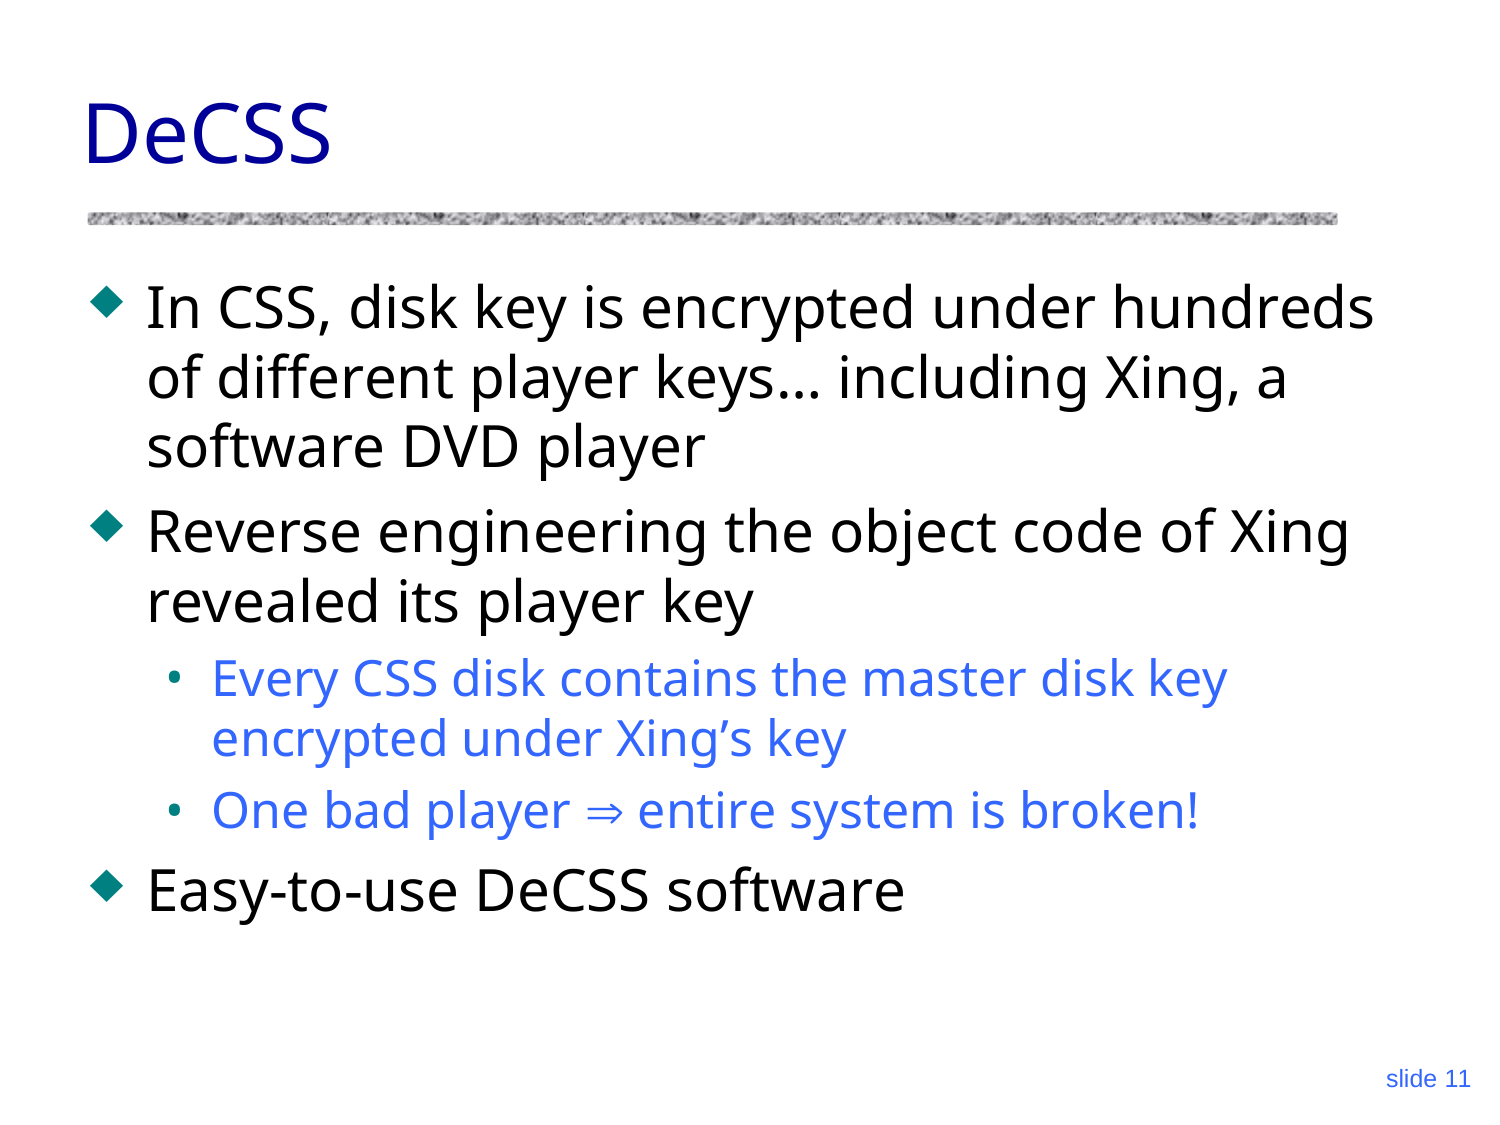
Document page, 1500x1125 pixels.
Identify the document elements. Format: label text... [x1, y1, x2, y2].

title DeCSS [66, 37, 1342, 188]
list In CSS, disk key is encrypted under hundreds of different player keys… including Xing, a software DVD player Reverse engineering the object code of Xing revealed its player key Every CSS disk contains the master disk key encrypted under Xing’s key One bad player  entire system is broken! Easy-to-use DeCSS software [74, 262, 1417, 994]
text_box slide <number> [1174, 1025, 1488, 1101]
picture [87, 212, 1338, 226]
